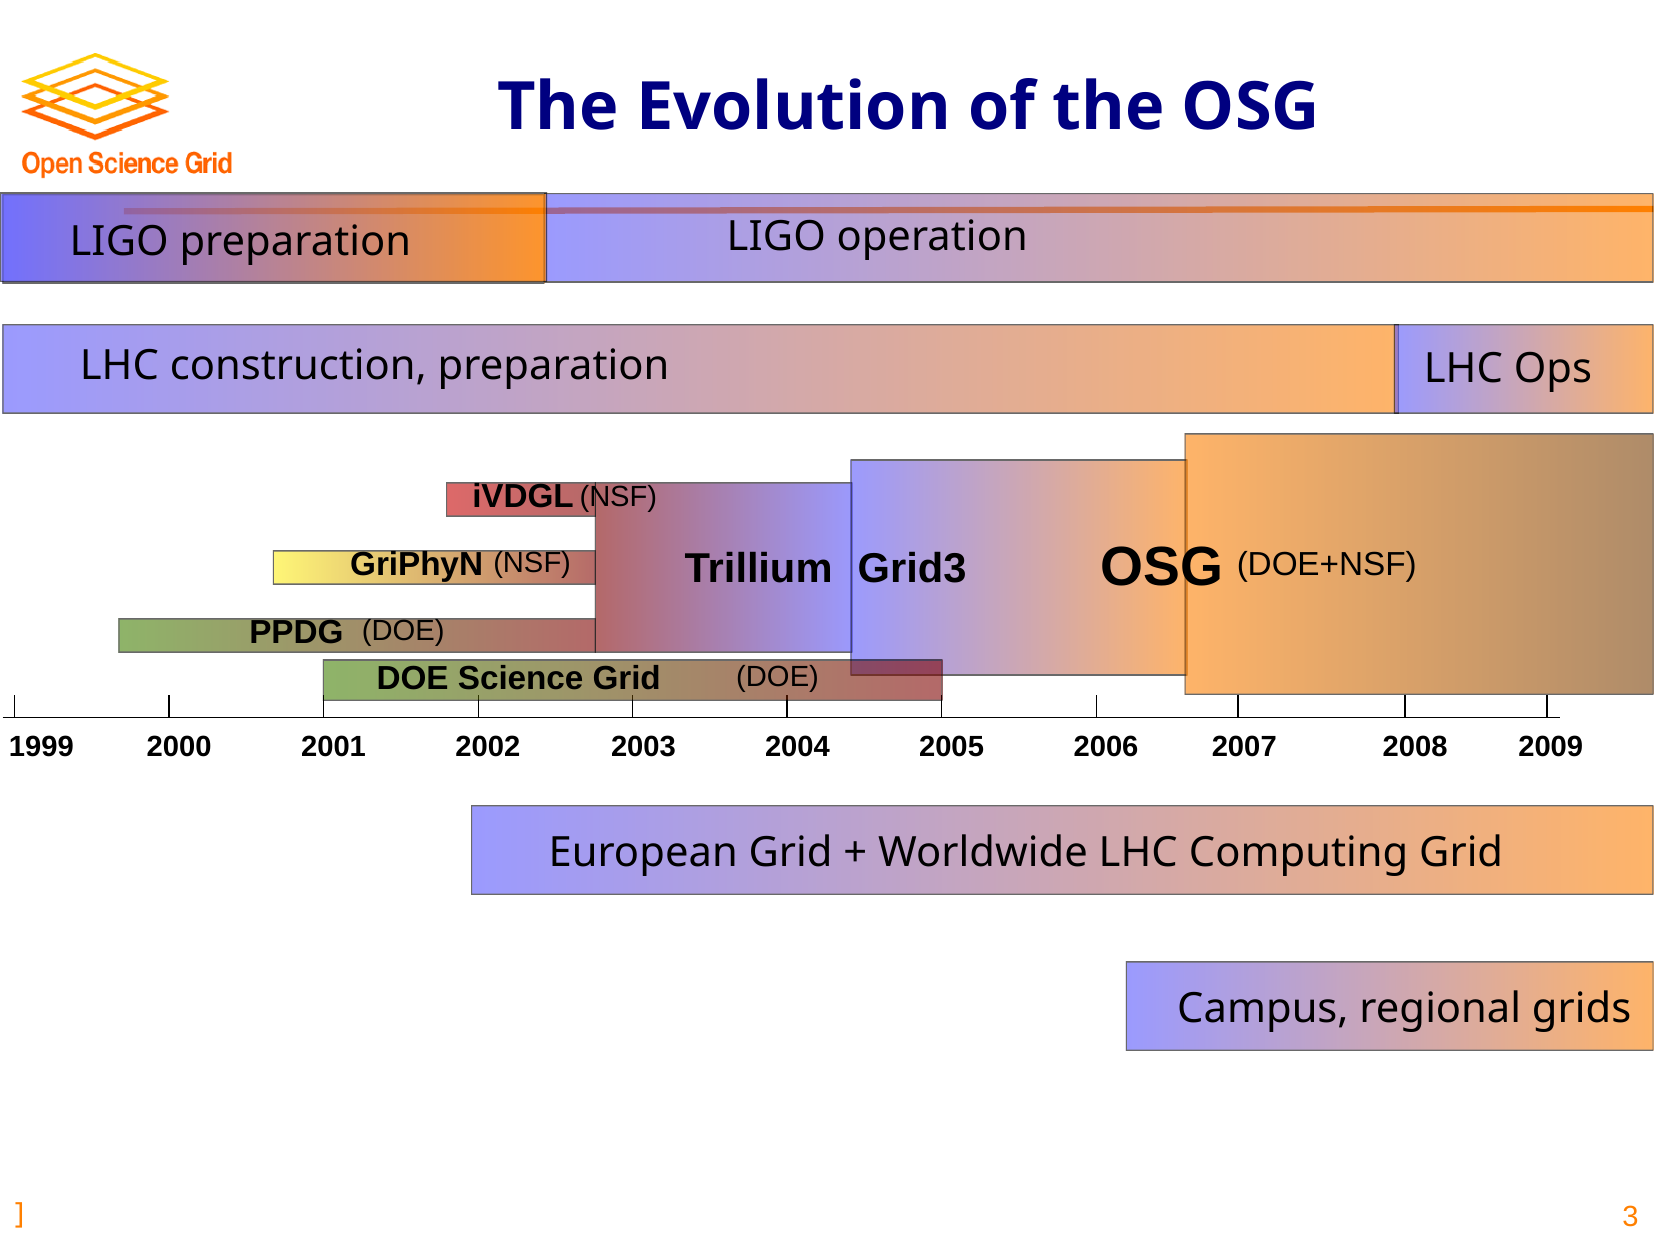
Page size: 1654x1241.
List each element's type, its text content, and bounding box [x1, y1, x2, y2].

text_box Grid3 [842, 537, 982, 600]
text_box DOE Science Grid [361, 652, 677, 705]
text_box 2006 [1058, 722, 1154, 771]
text_box 2002 [440, 722, 536, 771]
text_box 2001 [286, 722, 382, 771]
text_box European Grid + Worldwide LHC Computing Grid [533, 822, 1519, 884]
text_box [446, 482, 472, 517]
text_box [2, 324, 1654, 414]
text_box GriPhyN [335, 537, 499, 590]
text_box 1999 [8, 722, 89, 771]
text_box 2004 [750, 722, 845, 771]
text_box LIGO preparation [54, 211, 427, 273]
text_box LHC construction, preparation [64, 335, 696, 397]
text_box [1125, 961, 1654, 1051]
text_box (DOE) [721, 652, 834, 701]
text_box iVDGL [472, 470, 589, 523]
text_box Campus, regional grids [1161, 978, 1647, 1040]
title The Evolution of the OSG [215, 0, 1619, 193]
text_box 2005 [904, 722, 1000, 771]
text_box [677, 659, 721, 701]
text_box [460, 433, 1654, 701]
text_box LHC Ops [1408, 338, 1608, 400]
text_box OSG [1085, 528, 1239, 606]
text_box 2000 [131, 722, 227, 771]
text_box [0, 192, 1654, 284]
text_box 2009 [1503, 721, 1599, 771]
text_box LIGO operation [711, 206, 1044, 268]
text_box Trillium [669, 537, 842, 600]
text_box 2008 [1367, 722, 1463, 771]
text_box 2003 [596, 722, 692, 771]
text_box (NSF) [478, 537, 587, 587]
text_box [118, 618, 234, 653]
text_box <number> [1577, 1157, 1654, 1241]
text_box PPDG [234, 606, 359, 659]
picture [0, 29, 215, 192]
text_box (DOE) [347, 606, 460, 655]
text_box 2007 [1197, 722, 1292, 771]
text_box (DOE+NSF) [1222, 538, 1432, 591]
text_box [471, 805, 1654, 895]
text_box (NSF) [564, 471, 673, 521]
text_box [272, 550, 335, 585]
text_box [322, 659, 361, 701]
